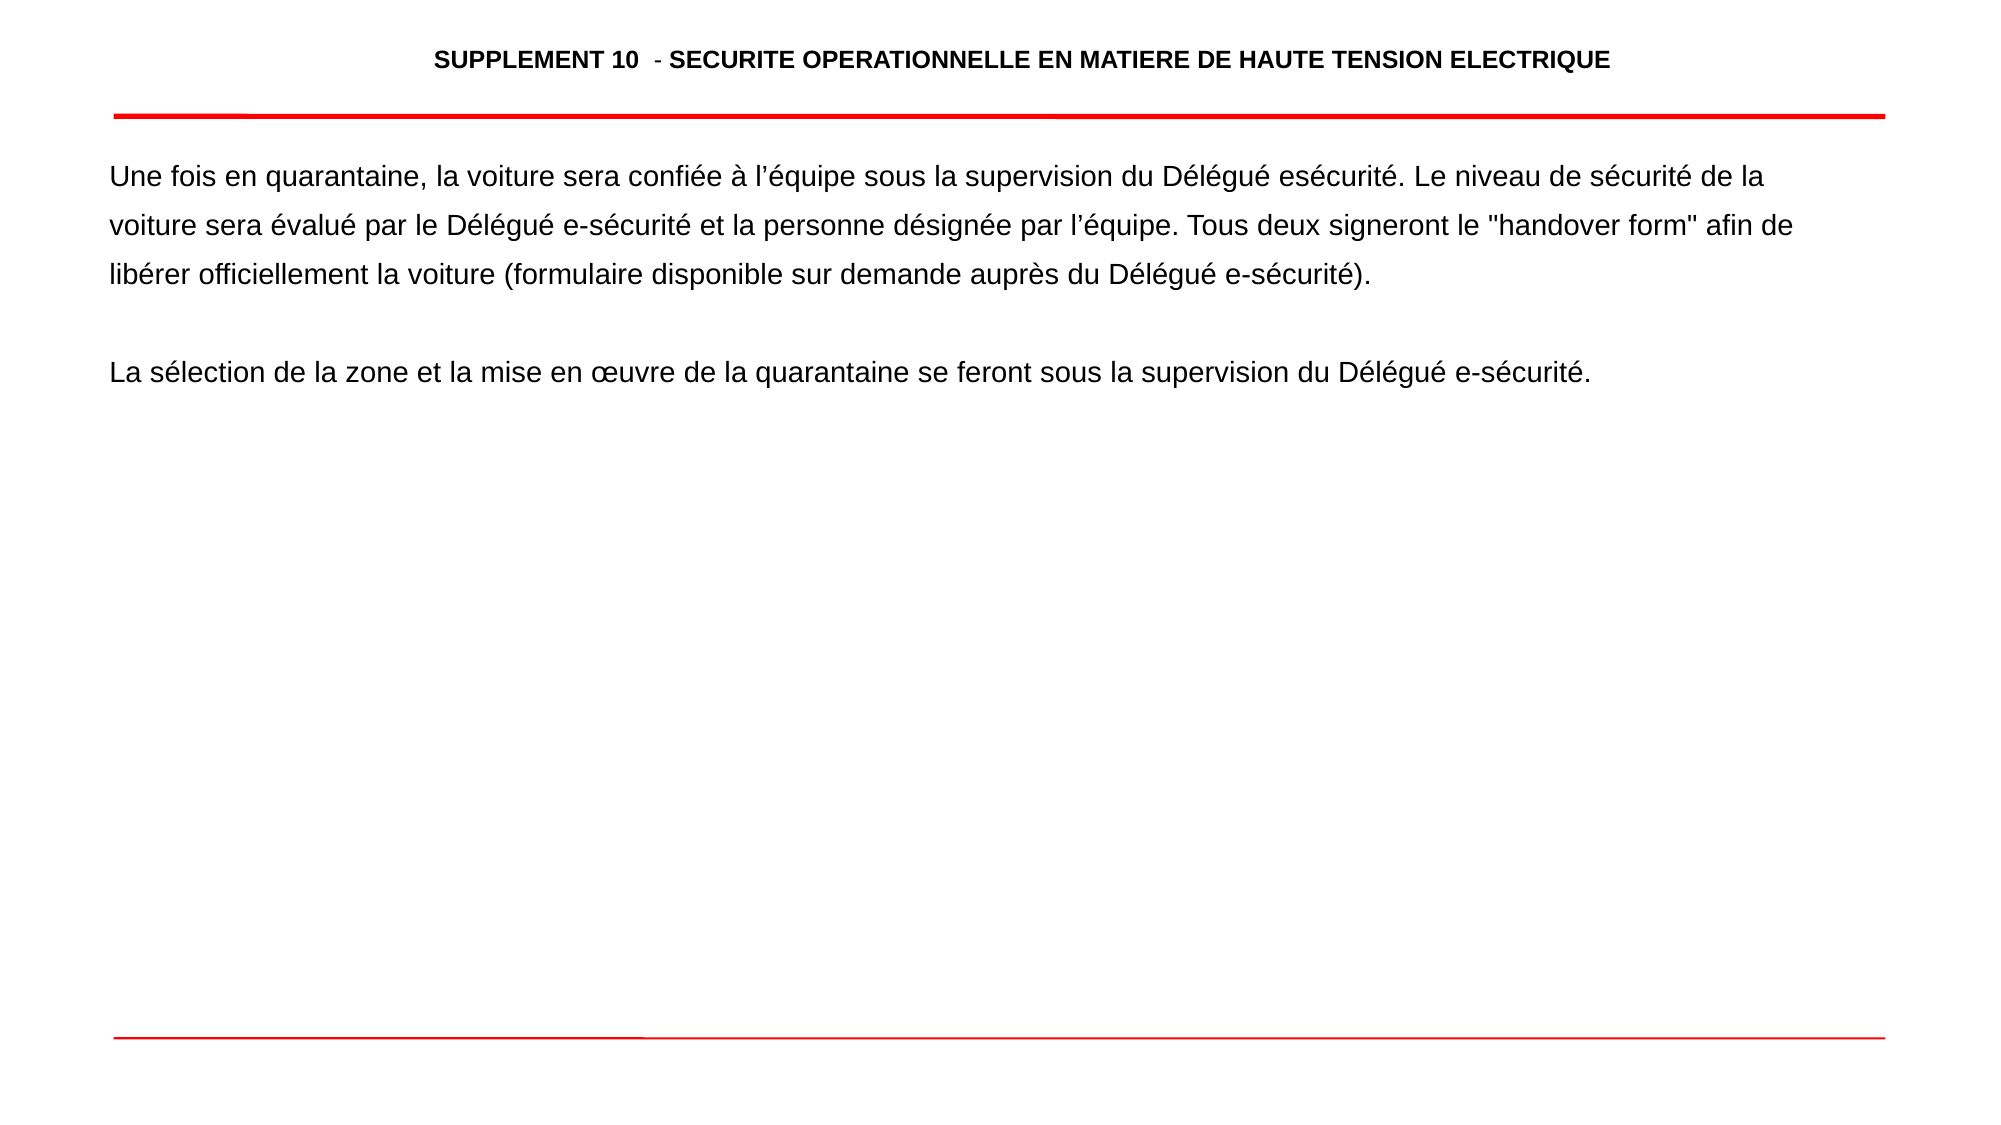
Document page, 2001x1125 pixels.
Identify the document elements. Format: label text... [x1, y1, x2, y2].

text_box Une fois en quarantaine, la voiture sera confiée à l’équipe sous la supervision du Délégué esécurité. Le niveau de sécurité de la voiture sera évalué par le Délégué e-sécurité et la personne désignée par l’équipe. Tous deux signeront le "handover form" afin de libérer officiellement la voiture (formulaire disponible sur demande auprès du Délégué e-sécurité). La sélection de la zone et la mise en œuvre de la quarantaine se feront sous la supervision du Délégué e-sécurité. [94, 135, 1867, 397]
text_box SUPPLEMENT 10 - SECURITE OPERATIONNELLE EN MATIERE DE HAUTE TENSION ELECTRIQUE [173, 38, 1895, 82]
